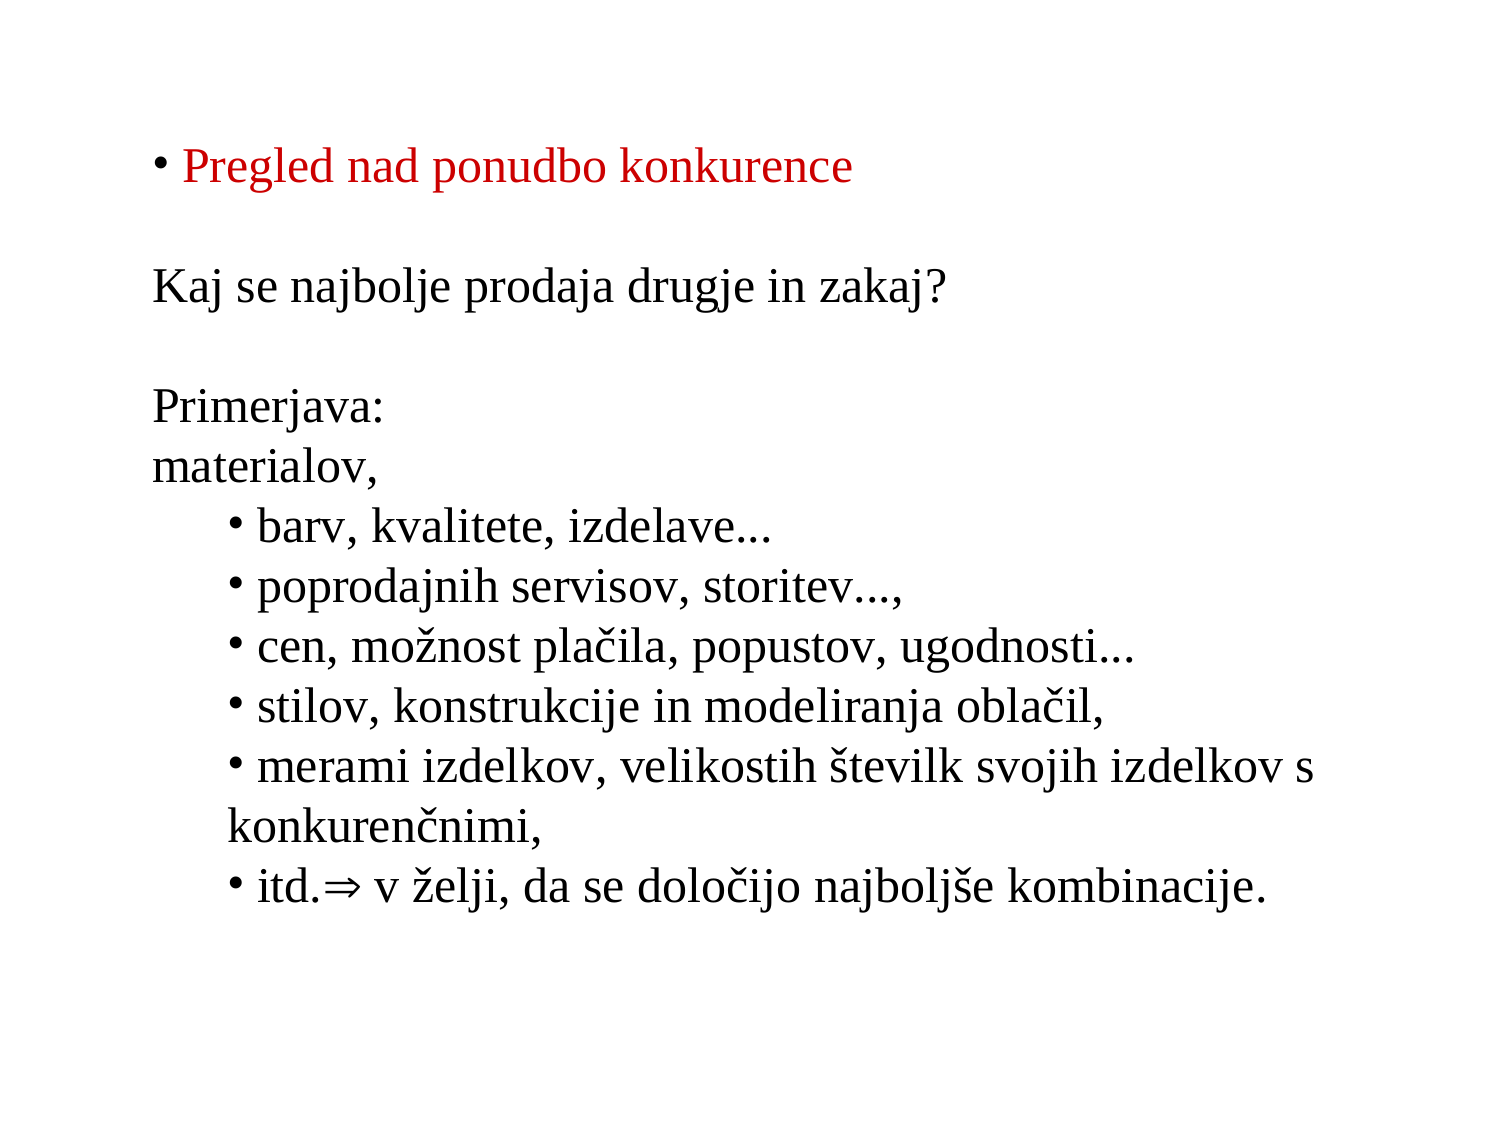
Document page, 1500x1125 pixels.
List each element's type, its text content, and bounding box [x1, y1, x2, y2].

text_box Pregled nad ponudbo konkurence Kaj se najbolje prodaja drugje in zakaj? Primerjava: materialov, barv, kvalitete, izdelave... poprodajnih servisov, storitev..., cen, možnost plačila, popustov, ugodnosti... stilov, konstrukcije in modeliranja oblačil, merami izdelkov, velikostih številk svojih izdelkov s konkurenčnimi, itd. v želji, da se določijo najboljše kombinacije. [137, 124, 1388, 1041]
